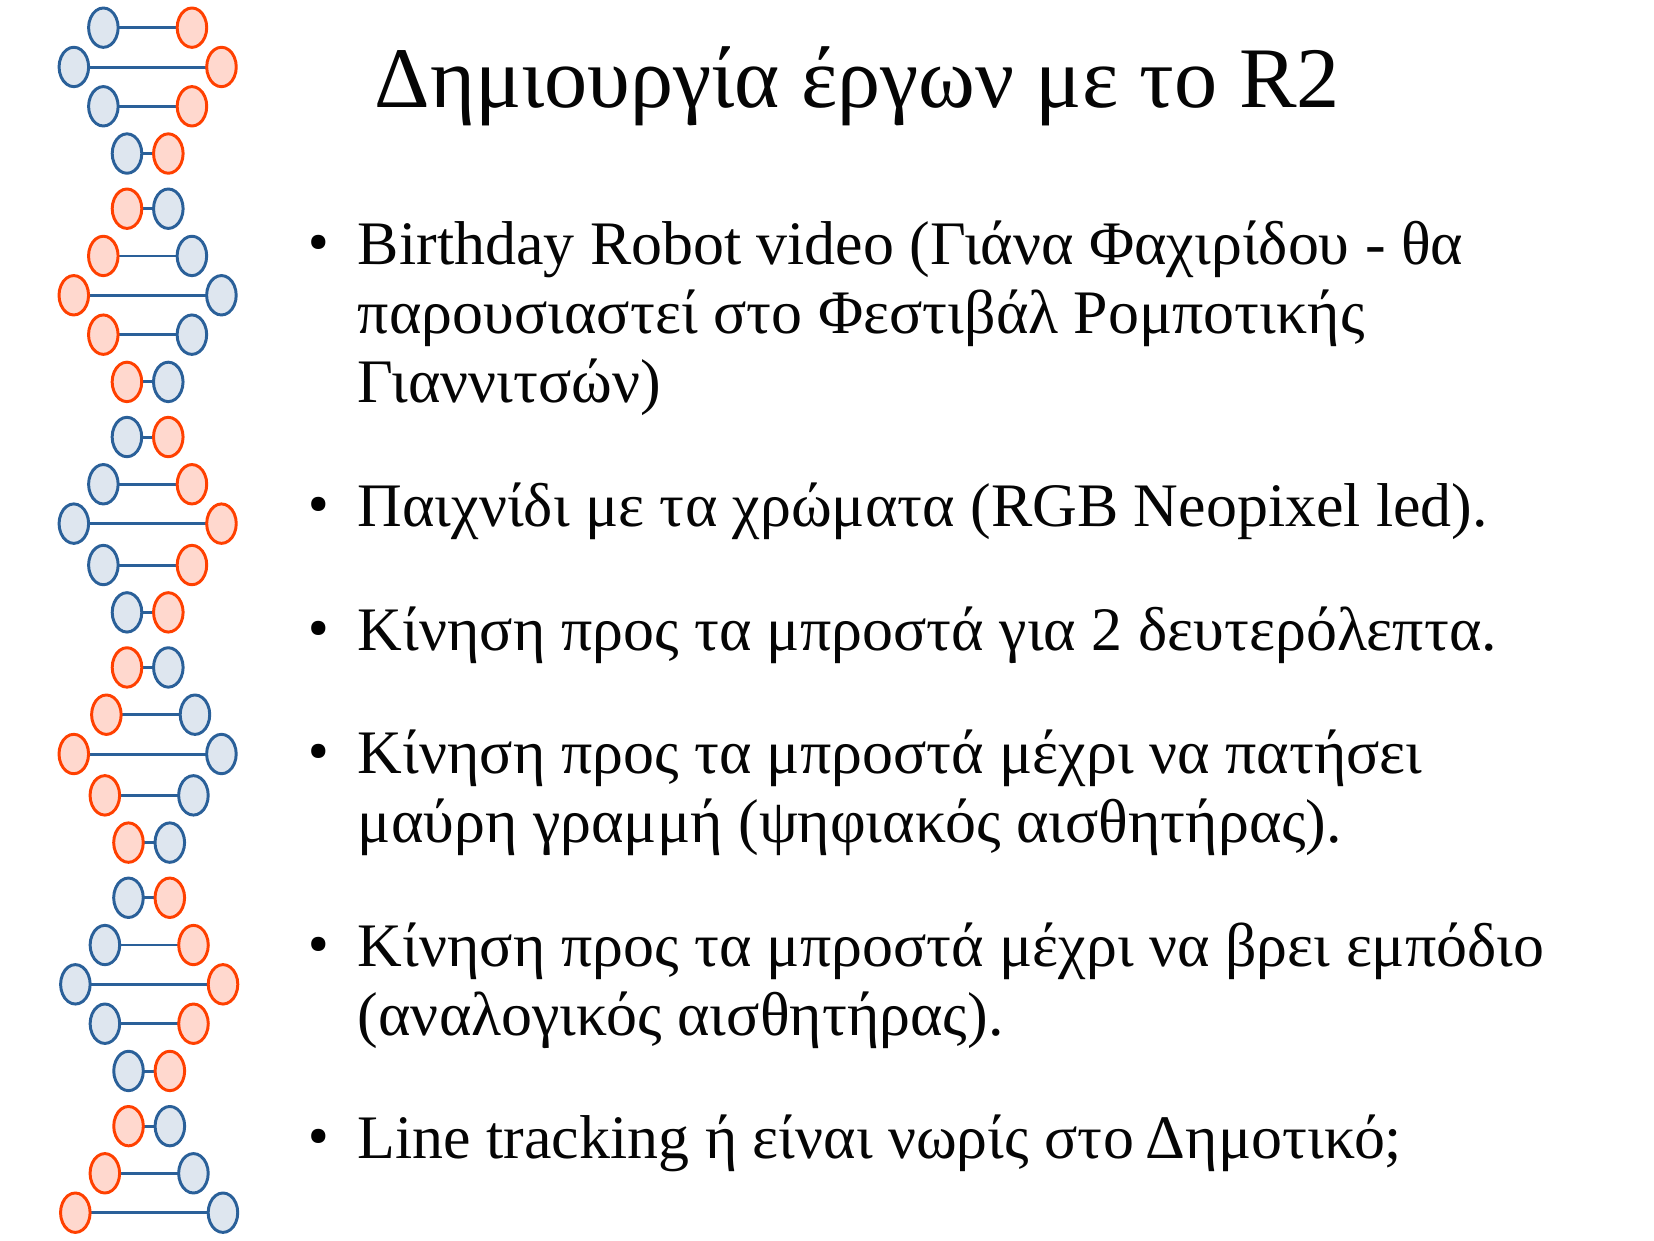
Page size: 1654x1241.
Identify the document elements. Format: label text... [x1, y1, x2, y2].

list Birthday Robot video (Γιάνα Φαχιρίδου - θα παρουσιαστεί στο Φεστιβάλ Ρομποτικής Γιαννιτσών) Παιχνίδι με τα χρώματα (RGB Neopixel led). Κίνηση προς τα μπροστά για 2 δευτερόλεπτα. Κίνηση προς τα μπροστά μέχρι να πατήσει μαύρη γραμμή (ψηφιακός αισθητήρας). Κίνηση προς τα μπροστά μέχρι να βρει εμπόδιο (αναλογικός αισθητήρας). Line tracking ή είναι νωρίς στο Δημοτικό; [291, 209, 1597, 1178]
title Δημιουργία έργων με το R2 [113, 26, 1602, 131]
